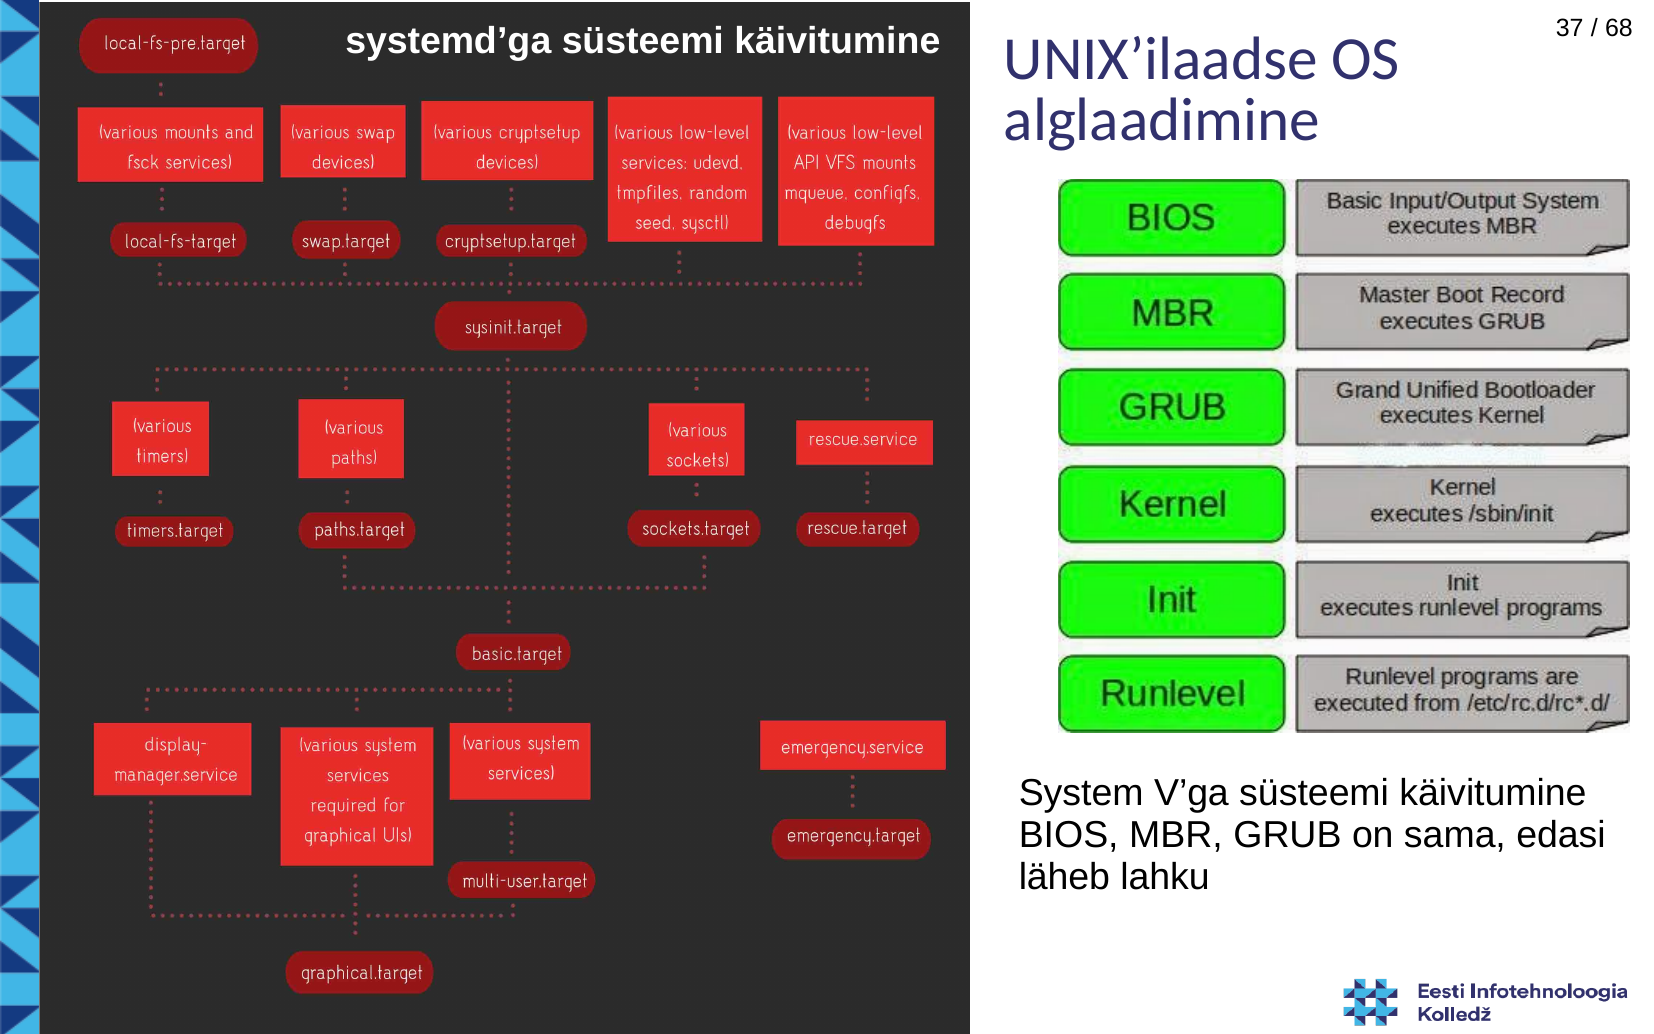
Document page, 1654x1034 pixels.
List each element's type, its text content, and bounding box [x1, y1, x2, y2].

text_box System V’ga süsteemi käivitumine BIOS, MBR, GRUB on sama, edasi läheb lahku [1003, 763, 1642, 945]
picture [39, 2, 970, 1034]
text_box systemd’ga süsteemi käivitumine [330, 11, 970, 71]
picture [1058, 179, 1630, 733]
title UNIX’ilaadse OS alglaadimine [1003, 23, 1536, 166]
